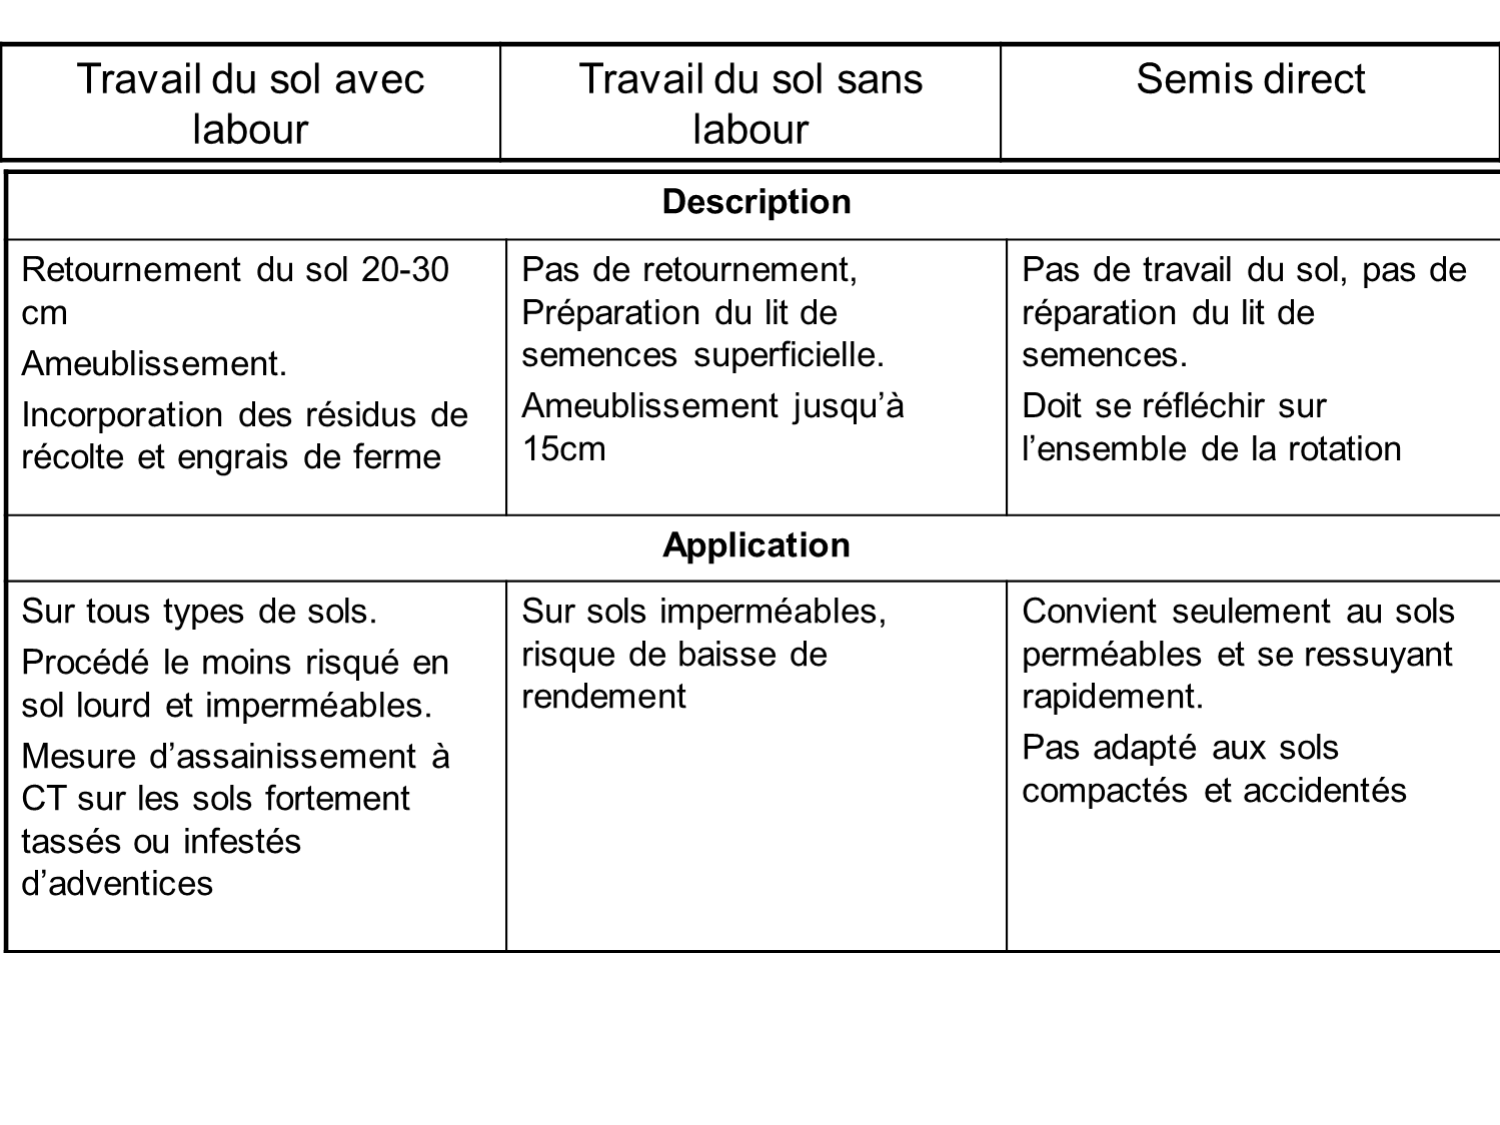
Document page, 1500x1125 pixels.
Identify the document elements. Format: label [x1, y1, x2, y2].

picture [0, 40, 1500, 954]
